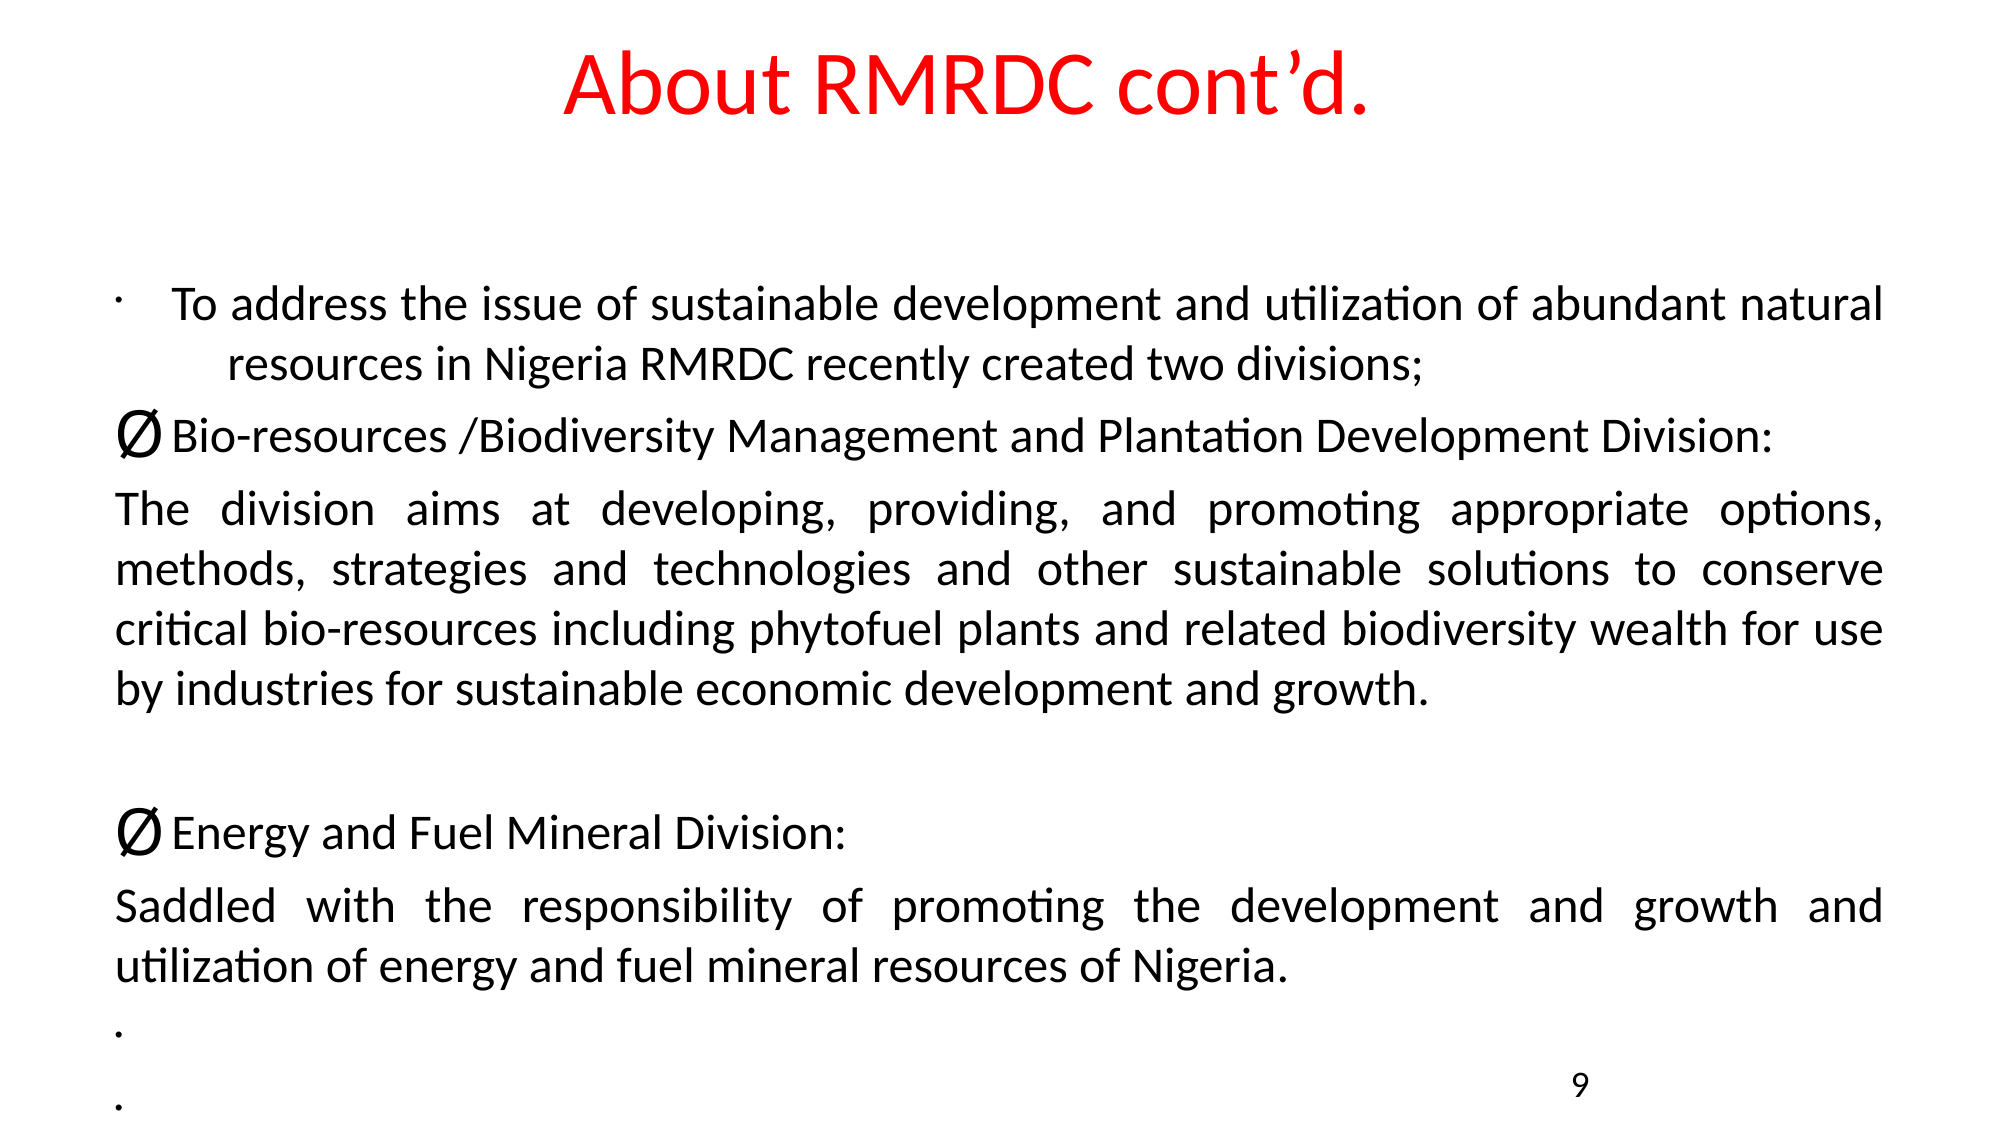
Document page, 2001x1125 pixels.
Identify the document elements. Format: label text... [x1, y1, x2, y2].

list To address the issue of sustainable development and utilization of abundant natural resources in Nigeria RMRDC recently created two divisions; Bio-resources /Biodiversity Management and Plantation Development Division: The division aims at developing, providing, and promoting appropriate options, methods, strategies and technologies and other sustainable solutions to conserve critical bio-resources including phytofuel plants and related biodiversity wealth for use by industries for sustainable economic development and growth. Energy and Fuel Mineral Division: Saddled with the responsibility of promoting the development and growth and utilization of energy and fuel mineral resources of Nigeria. [99, 262, 1900, 1005]
text_box [1555, 1052, 1973, 1125]
title About RMRDC cont’d. [143, 9, 1794, 148]
